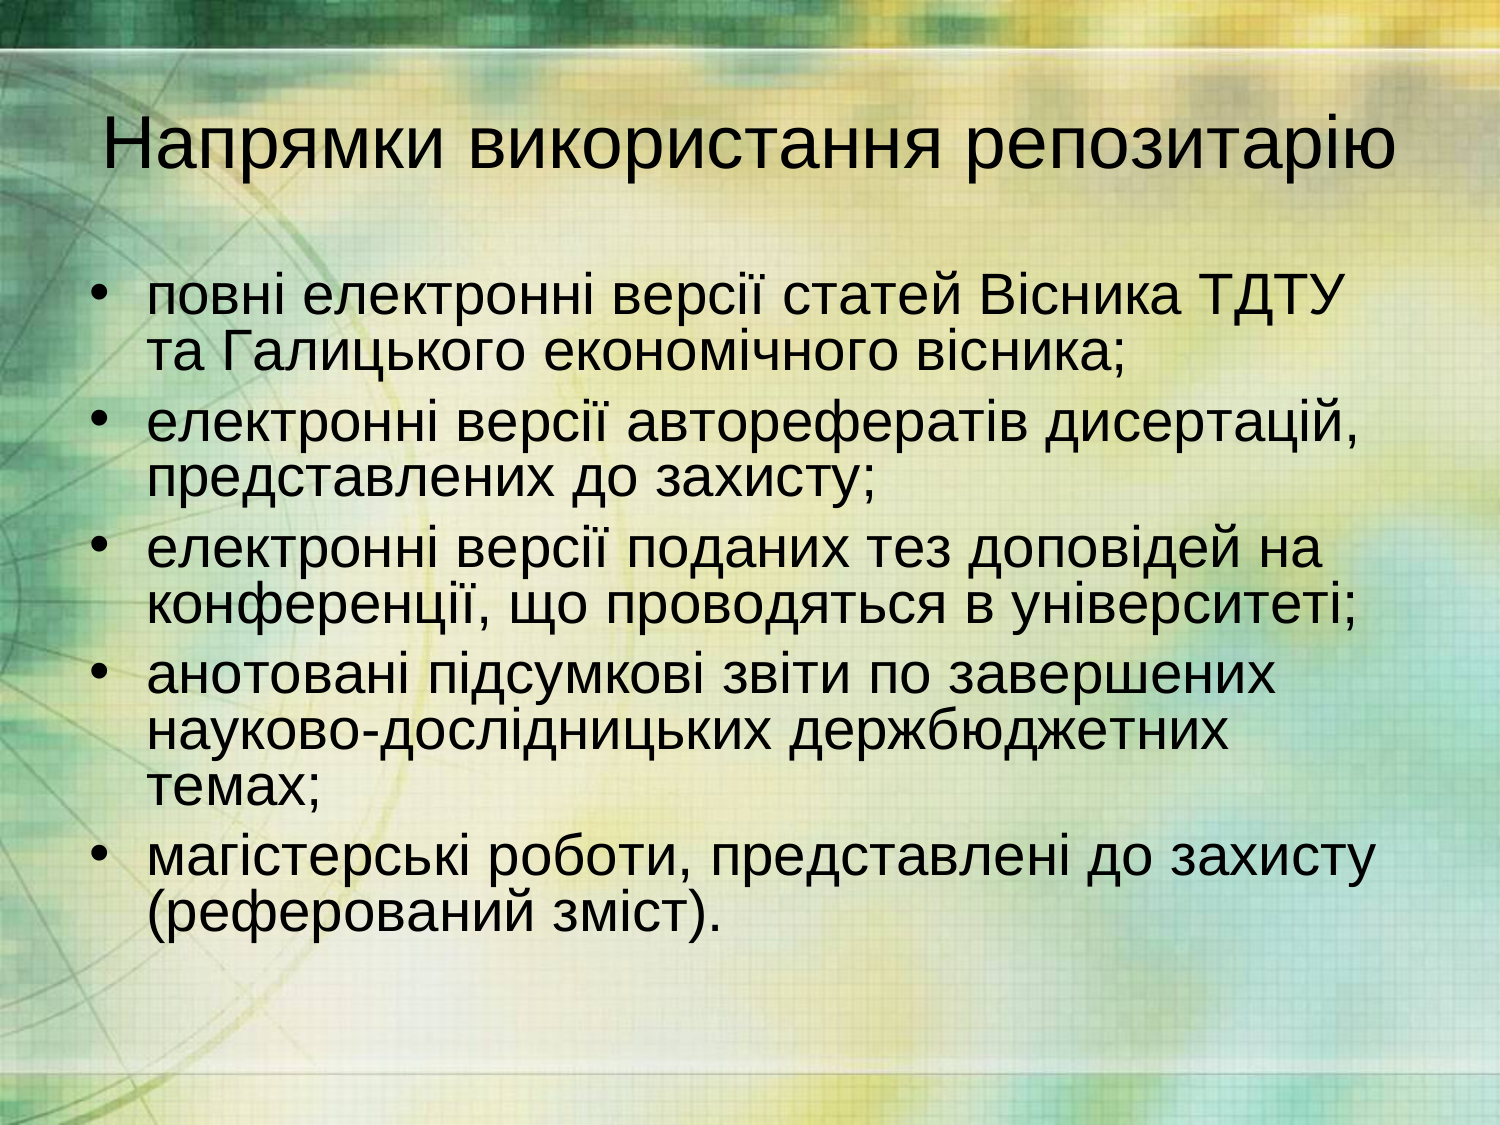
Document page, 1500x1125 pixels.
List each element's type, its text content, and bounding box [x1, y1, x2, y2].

list повні електронні версії статей Вісника ТДТУ та Галицького економічного вісника; електронні версії авторефератів дисертацій, представлених до захисту; електронні версії поданих тез доповідей на конференції, що проводяться в університеті; анотовані підсумкові звіти по завершених науково-дослідницьких держбюджетних темах; магістерські роботи, представлені до захисту (реферований зміст). [75, 262, 1426, 1005]
title Напрямки використання репозитарію [75, 45, 1426, 233]
picture [0, 0, 1500, 1125]
